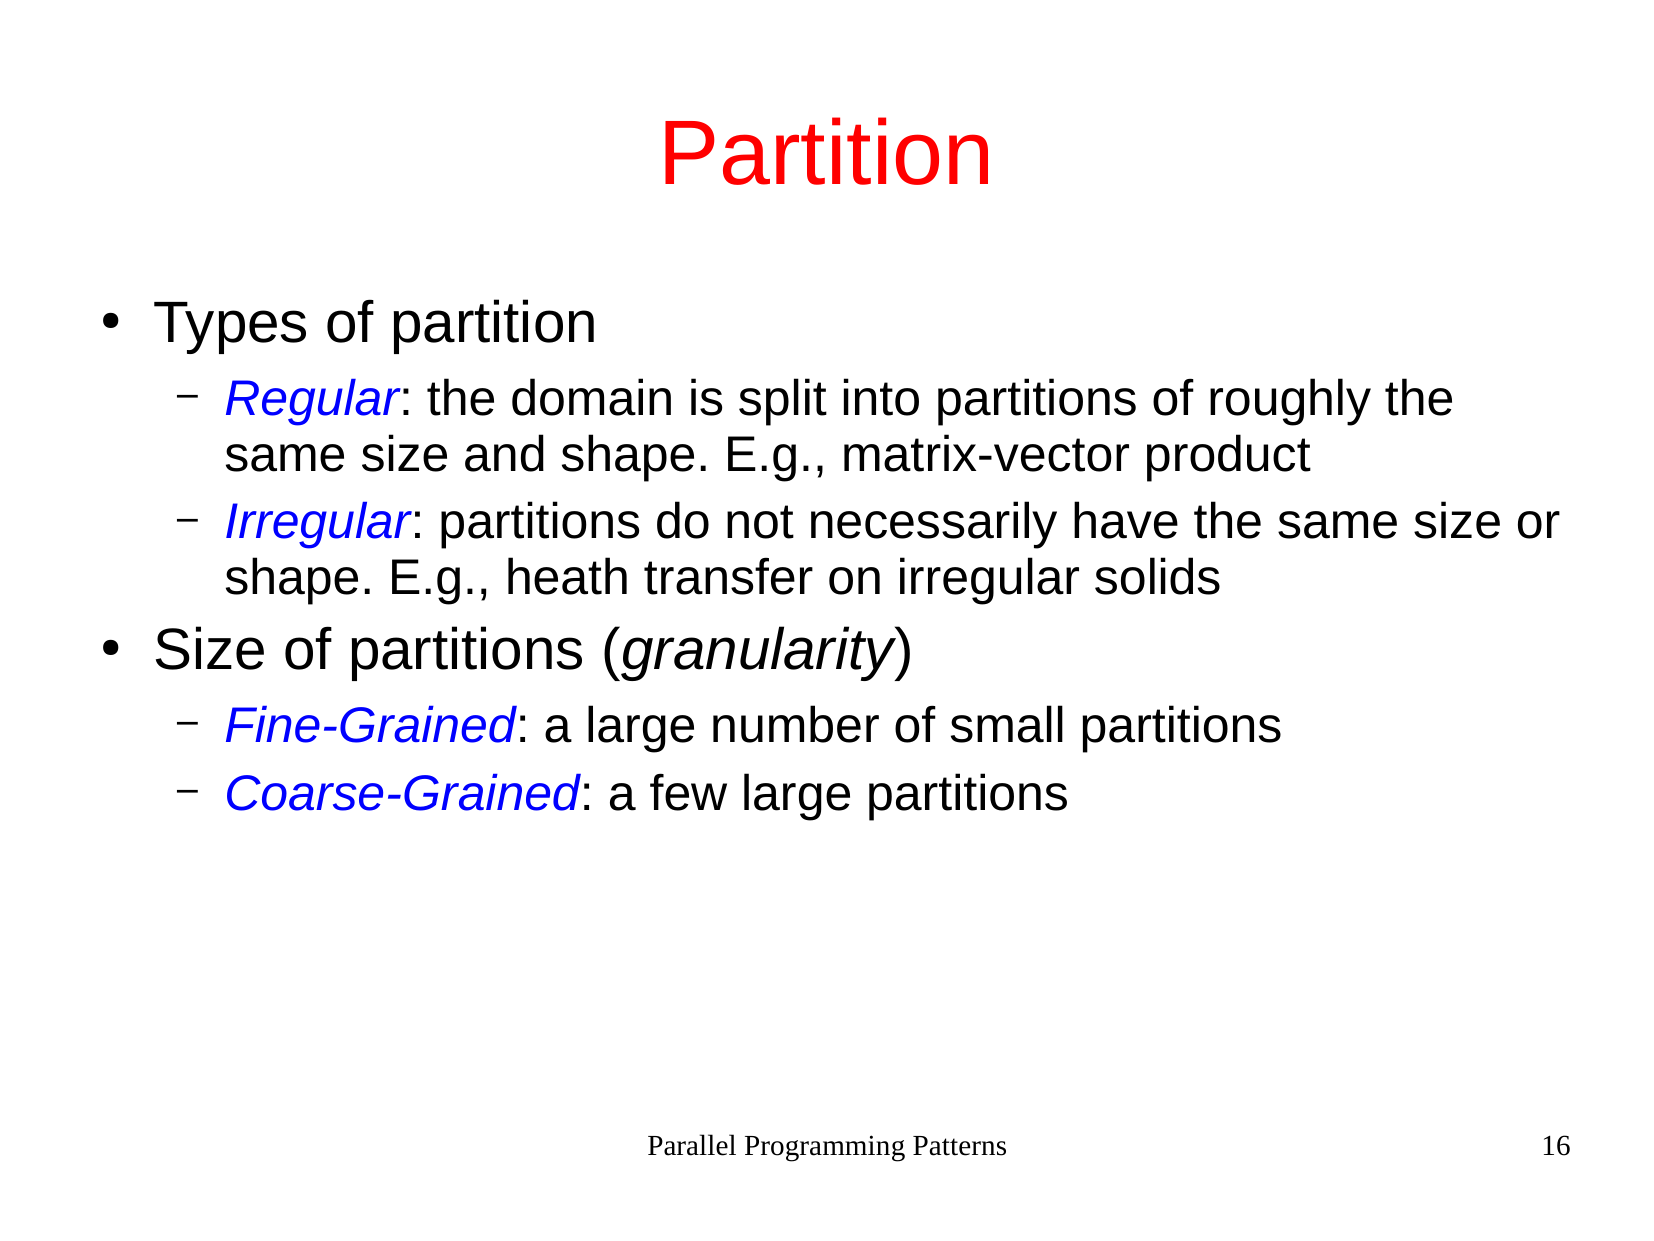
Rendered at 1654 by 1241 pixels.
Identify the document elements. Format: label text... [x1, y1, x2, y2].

title Partition [82, 49, 1571, 257]
list Types of partition Regular: the domain is split into partitions of roughly the same size and shape. E.g., matrix-vector product Irregular: partitions do not necessarily have the same size or shape. E.g., heath transfer on irregular solids Size of partitions (granularity) Fine-Grained: a large number of small partitions Coarse-Grained: a few large partitions [82, 290, 1571, 1109]
